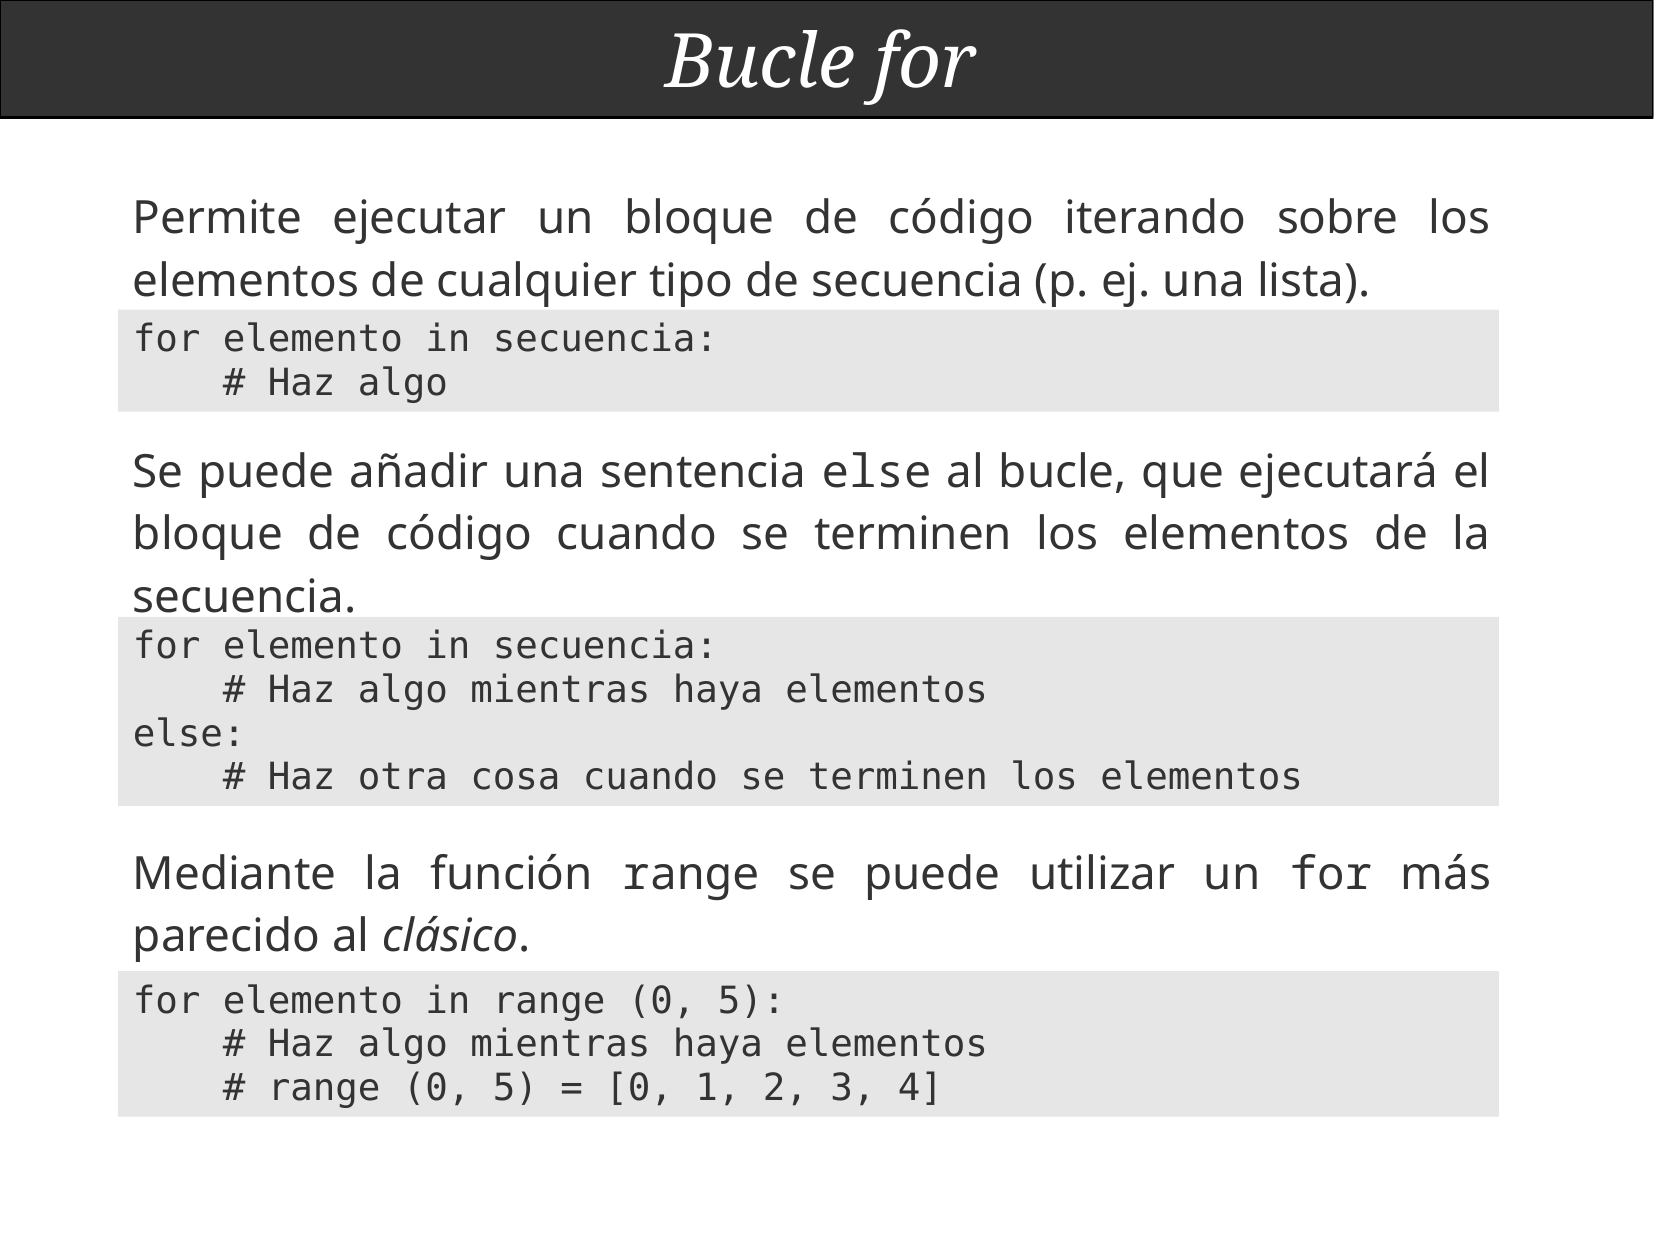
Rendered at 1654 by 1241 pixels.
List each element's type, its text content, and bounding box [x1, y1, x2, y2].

text_box for elemento in secuencia: # Haz algo mientras haya elementos else: # Haz otra cosa cuando se terminen los elementos [118, 616, 1499, 806]
text_box Se puede añadir una sentencia else al bucle, que ejecutará el bloque de código cuando se terminen los elementos de la secuencia. [118, 431, 1506, 606]
text_box Bucle for [0, 0, 1654, 101]
text_box Permite ejecutar un bloque de código iterando sobre los elementos de cualquier tipo de secuencia (p. ej. una lista). [118, 177, 1506, 299]
text_box for elemento in secuencia: # Haz algo [118, 309, 1499, 412]
text_box Mediante la función range se puede utilizar un for más parecido al clásico. [118, 832, 1506, 955]
text_box for elemento in range (0, 5): # Haz algo mientras haya elementos # range (0, 5) = [0, 1, 2, 3, 4] [118, 971, 1499, 1117]
